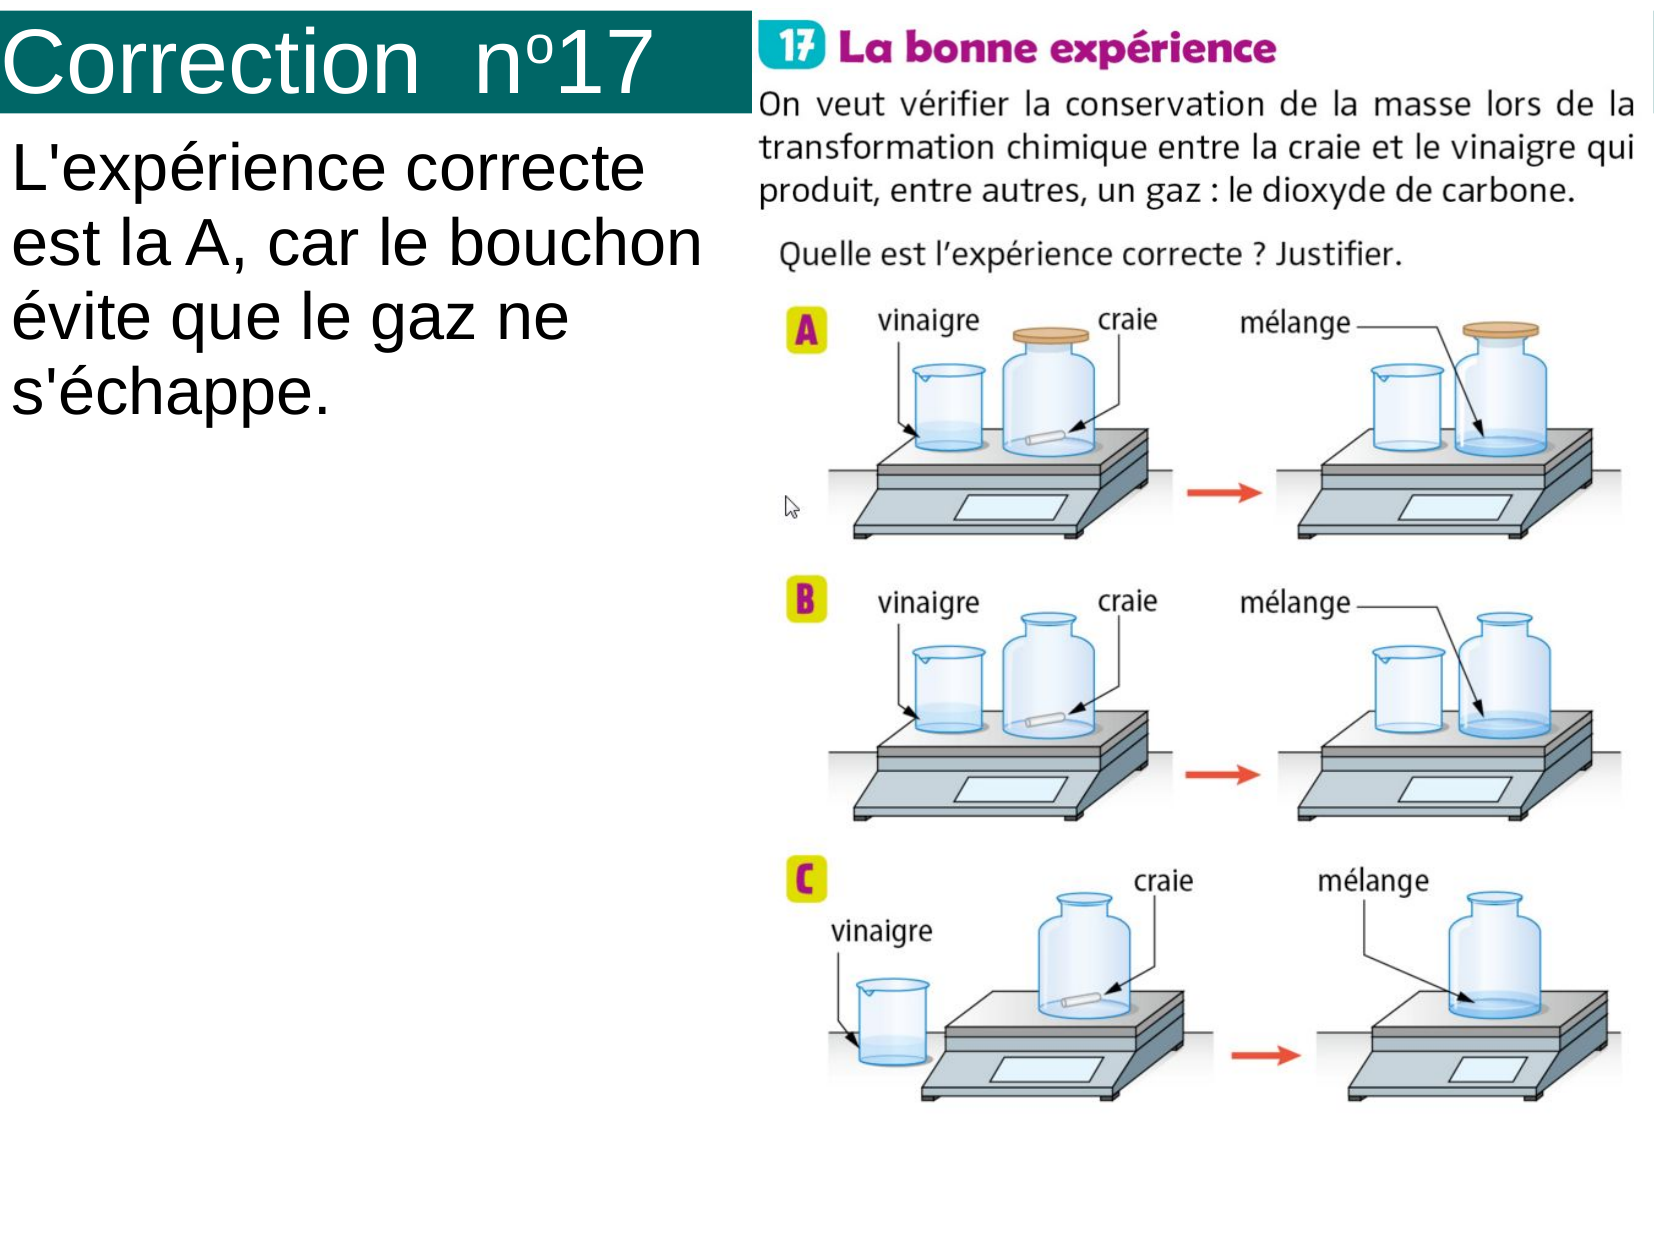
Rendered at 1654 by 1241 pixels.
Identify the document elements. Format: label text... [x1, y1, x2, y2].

title Correction no17 [0, 10, 752, 114]
picture [752, 8, 1654, 219]
subtitle L'expérience correcte est la A, car le bouchon évite que le gaz ne s'échappe. [11, 129, 1642, 1229]
picture [768, 231, 1640, 1123]
